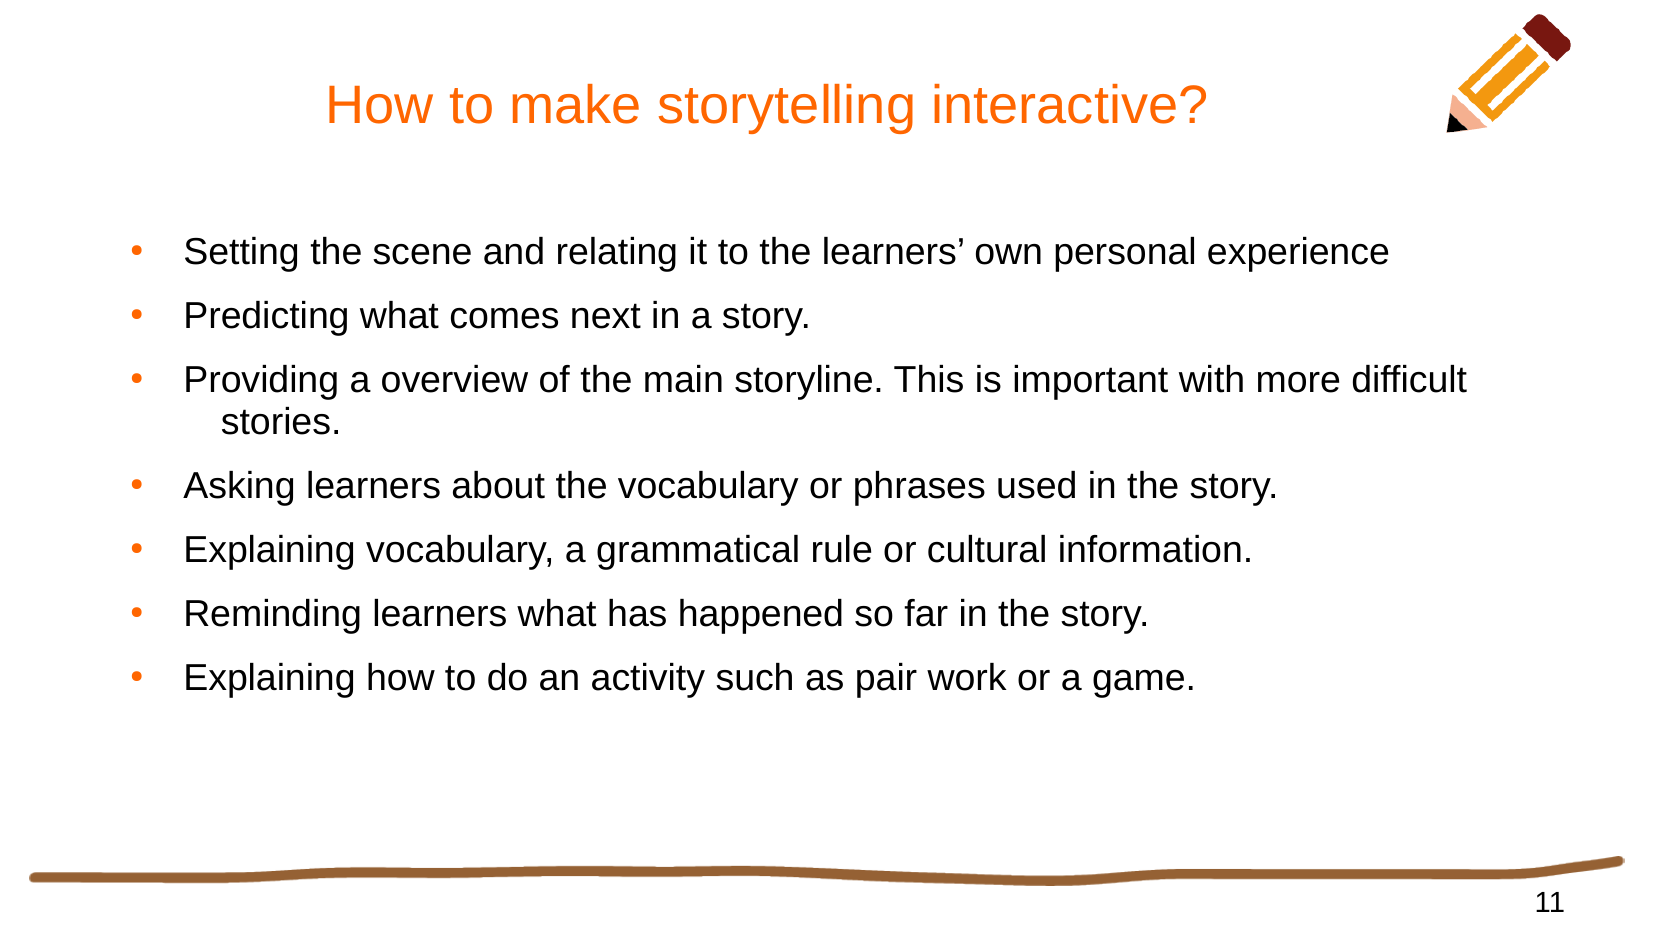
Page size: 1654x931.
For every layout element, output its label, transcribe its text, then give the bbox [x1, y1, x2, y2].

picture [29, 856, 1625, 886]
picture [1446, 14, 1571, 133]
title How to make storytelling interactive? [88, 53, 1447, 157]
list Setting the scene and relating it to the learners’ own personal experience Predicting what comes next in a story. Providing a overview of the main storyline. This is important with more difficult stories. Asking learners about the vocabulary or phrases used in the story. Explaining vocabulary, a grammatical rule or cultural information. Reminding learners what has happened so far in the story. Explaining how to do an activity such as pair work or a game. [0, 230, 1477, 733]
